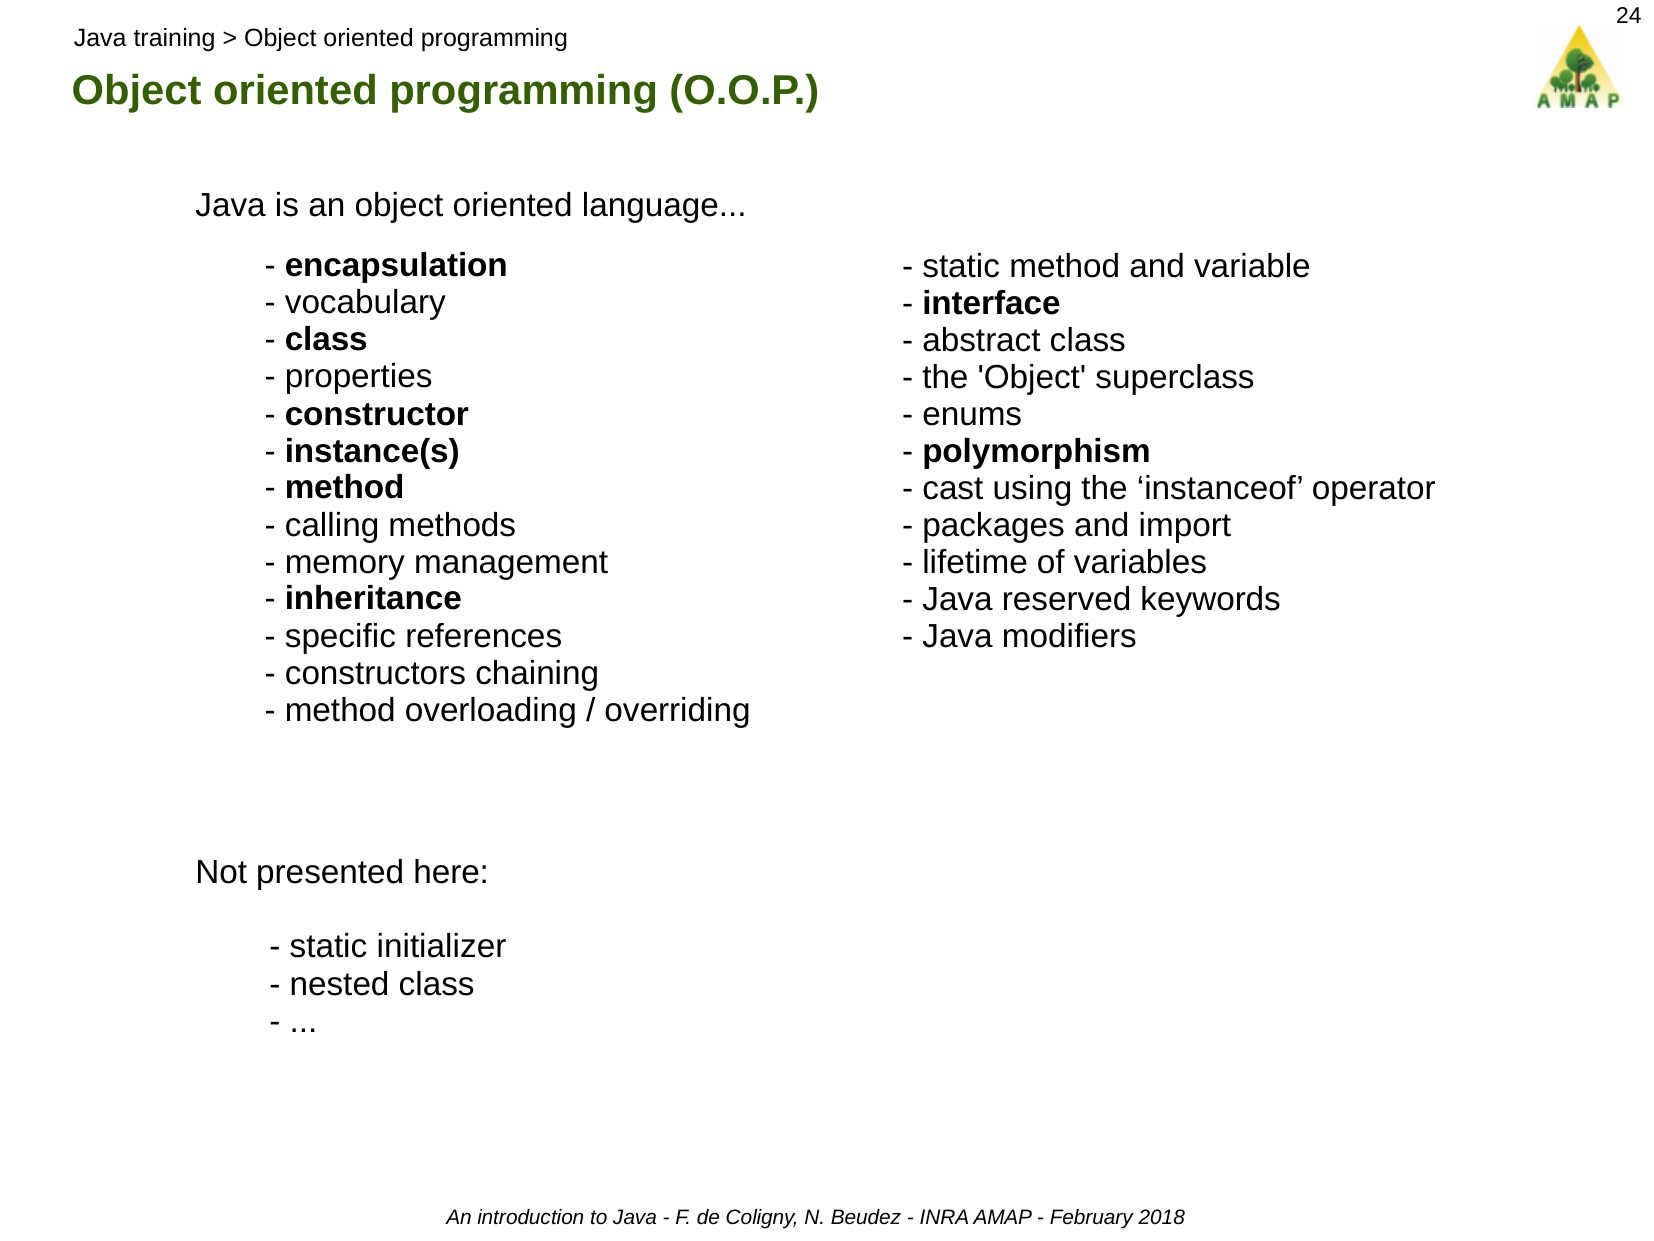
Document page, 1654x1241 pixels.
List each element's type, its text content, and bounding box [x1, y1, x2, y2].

text_box - encapsulation - vocabulary - class - properties - constructor - instance(s) - method - calling methods - memory management - inheritance - specific references - constructors chaining - method overloading / overriding [249, 239, 870, 736]
text_box Not presented here: - static initializer - nested class - ... [180, 846, 1058, 1047]
picture [1533, 25, 1627, 108]
text_box - static method and variable - interface - abstract class - the 'Object' superclass - enums - polymorphism - cast using the ‘instanceof’ operator - packages and import - lifetime of variables - Java reserved keywords - Java modifiers [887, 239, 1466, 662]
text_box Object oriented programming (O.O.P.) [56, 59, 1120, 121]
text_box Java is an object oriented language... [180, 179, 1058, 242]
text_box Java training > Object oriented programming [59, 16, 1004, 60]
